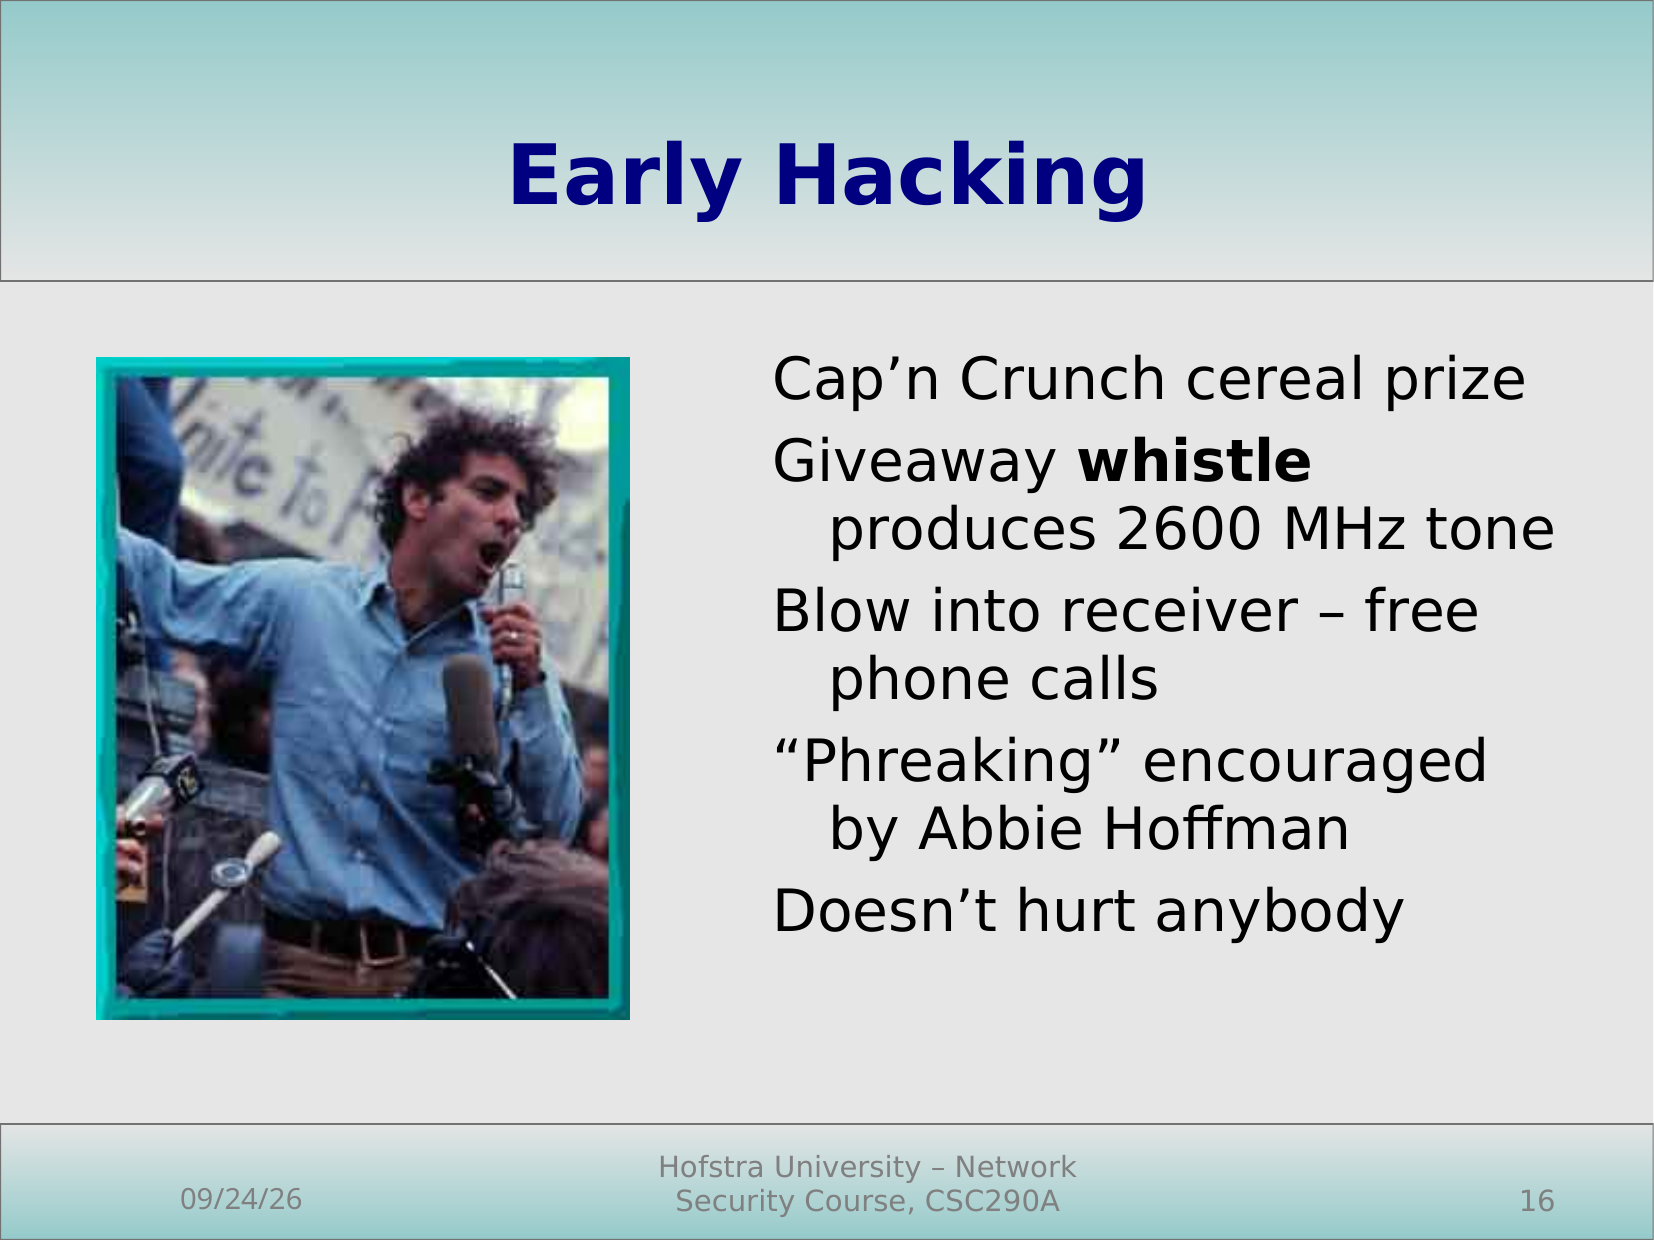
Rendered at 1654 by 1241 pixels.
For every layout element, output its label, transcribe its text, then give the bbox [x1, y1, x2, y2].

list Cap’n Crunch cereal prize Giveaway whistle produces 2600 MHz tone Blow into receiver – free phone calls “Phreaking” encouraged by Abbie Hoffman Doesn’t hurt anybody [757, 337, 1592, 1051]
picture [96, 357, 630, 1020]
title Early Hacking [123, 87, 1534, 233]
